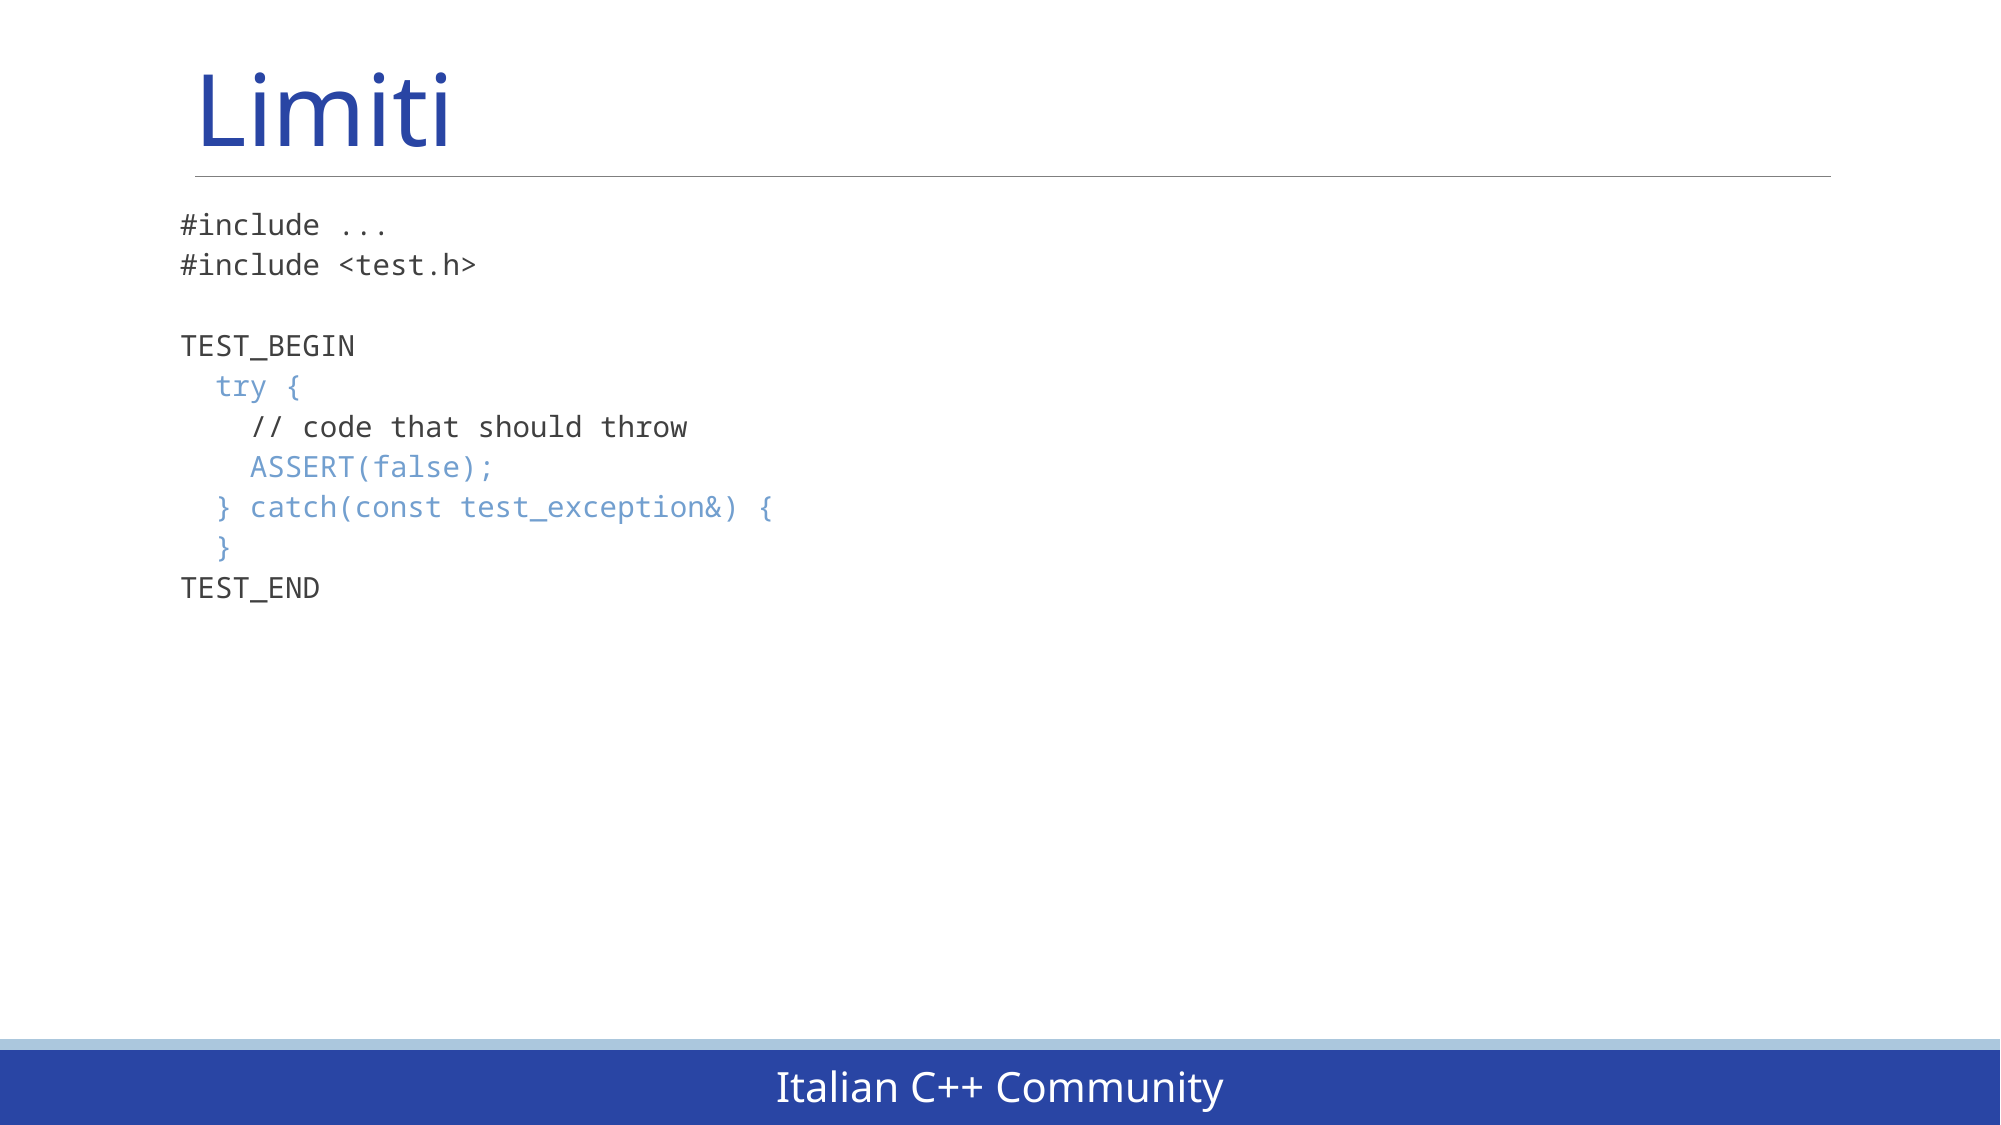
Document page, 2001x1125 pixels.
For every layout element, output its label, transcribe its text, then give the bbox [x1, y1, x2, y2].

title Limiti [179, 2, 1830, 175]
list #include ... #include <test.h> TEST_BEGIN try { // code that should throw ASSERT(false); } catch(const test_exception&) { } TEST_END [179, 202, 1830, 1011]
